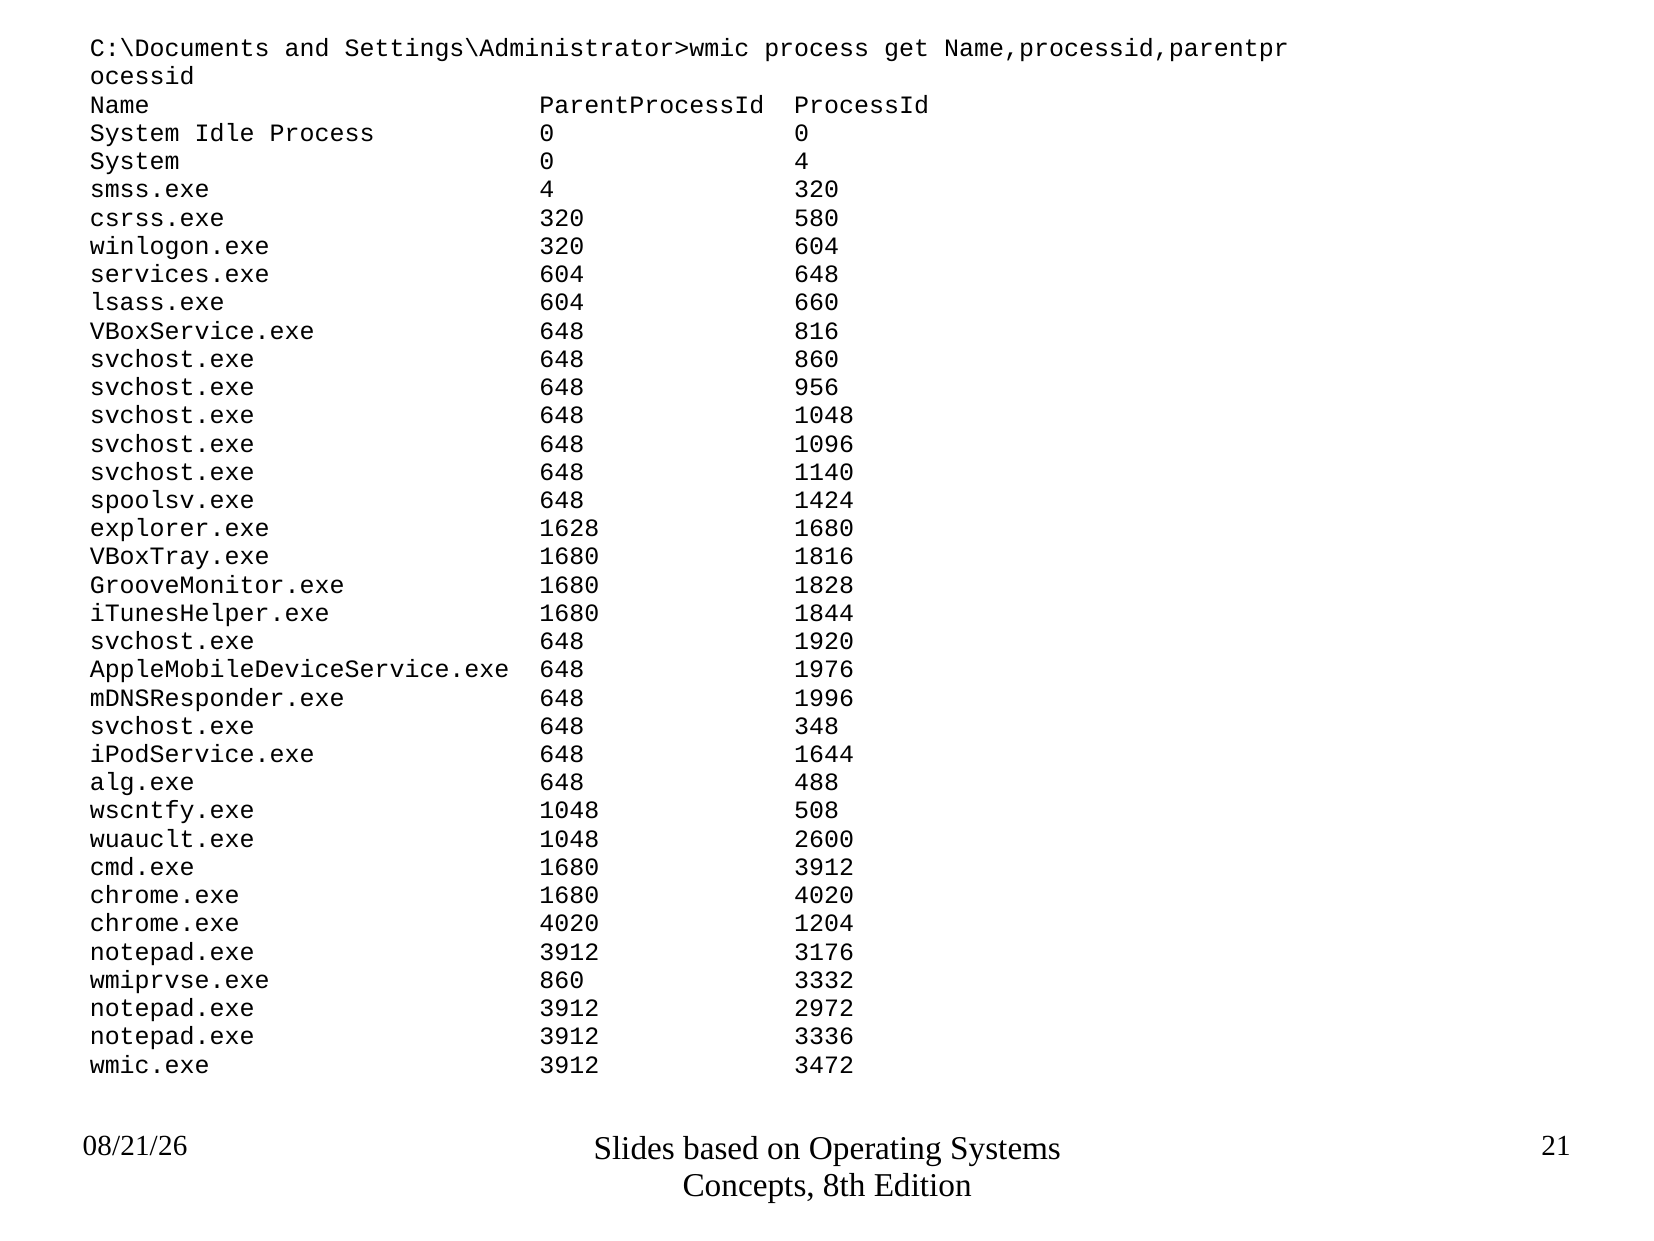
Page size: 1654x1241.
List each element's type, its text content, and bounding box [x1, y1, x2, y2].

text_box C:\Documents and Settings\Administrator>wmic process get Name,processid,parentpr ocessid Name ParentProcessId ProcessId System Idle Process 0 0 System 0 4 smss.exe 4 320 csrss.exe 320 580 winlogon.exe 320 604 services.exe 604 648 lsass.exe 604 660 VBoxService.exe 648 816 svchost.exe 648 860 svchost.exe 648 956 svchost.exe 648 1048 svchost.exe 648 1096 svchost.exe 648 1140 spoolsv.exe 648 1424 explorer.exe 1628 1680 VBoxTray.exe 1680 1816 GrooveMonitor.exe 1680 1828 iTunesHelper.exe 1680 1844 svchost.exe 648 1920 AppleMobileDeviceService.exe 648 1976 mDNSResponder.exe 648 1996 svchost.exe 648 348 iPodService.exe 648 1644 alg.exe 648 488 wscntfy.exe 1048 508 wuauclt.exe 1048 2600 cmd.exe 1680 3912 chrome.exe 1680 4020 chrome.exe 4020 1204 notepad.exe 3912 3176 wmiprvse.exe 860 3332 notepad.exe 3912 2972 notepad.exe 3912 3336 wmic.exe 3912 3472 [75, 28, 1606, 1088]
